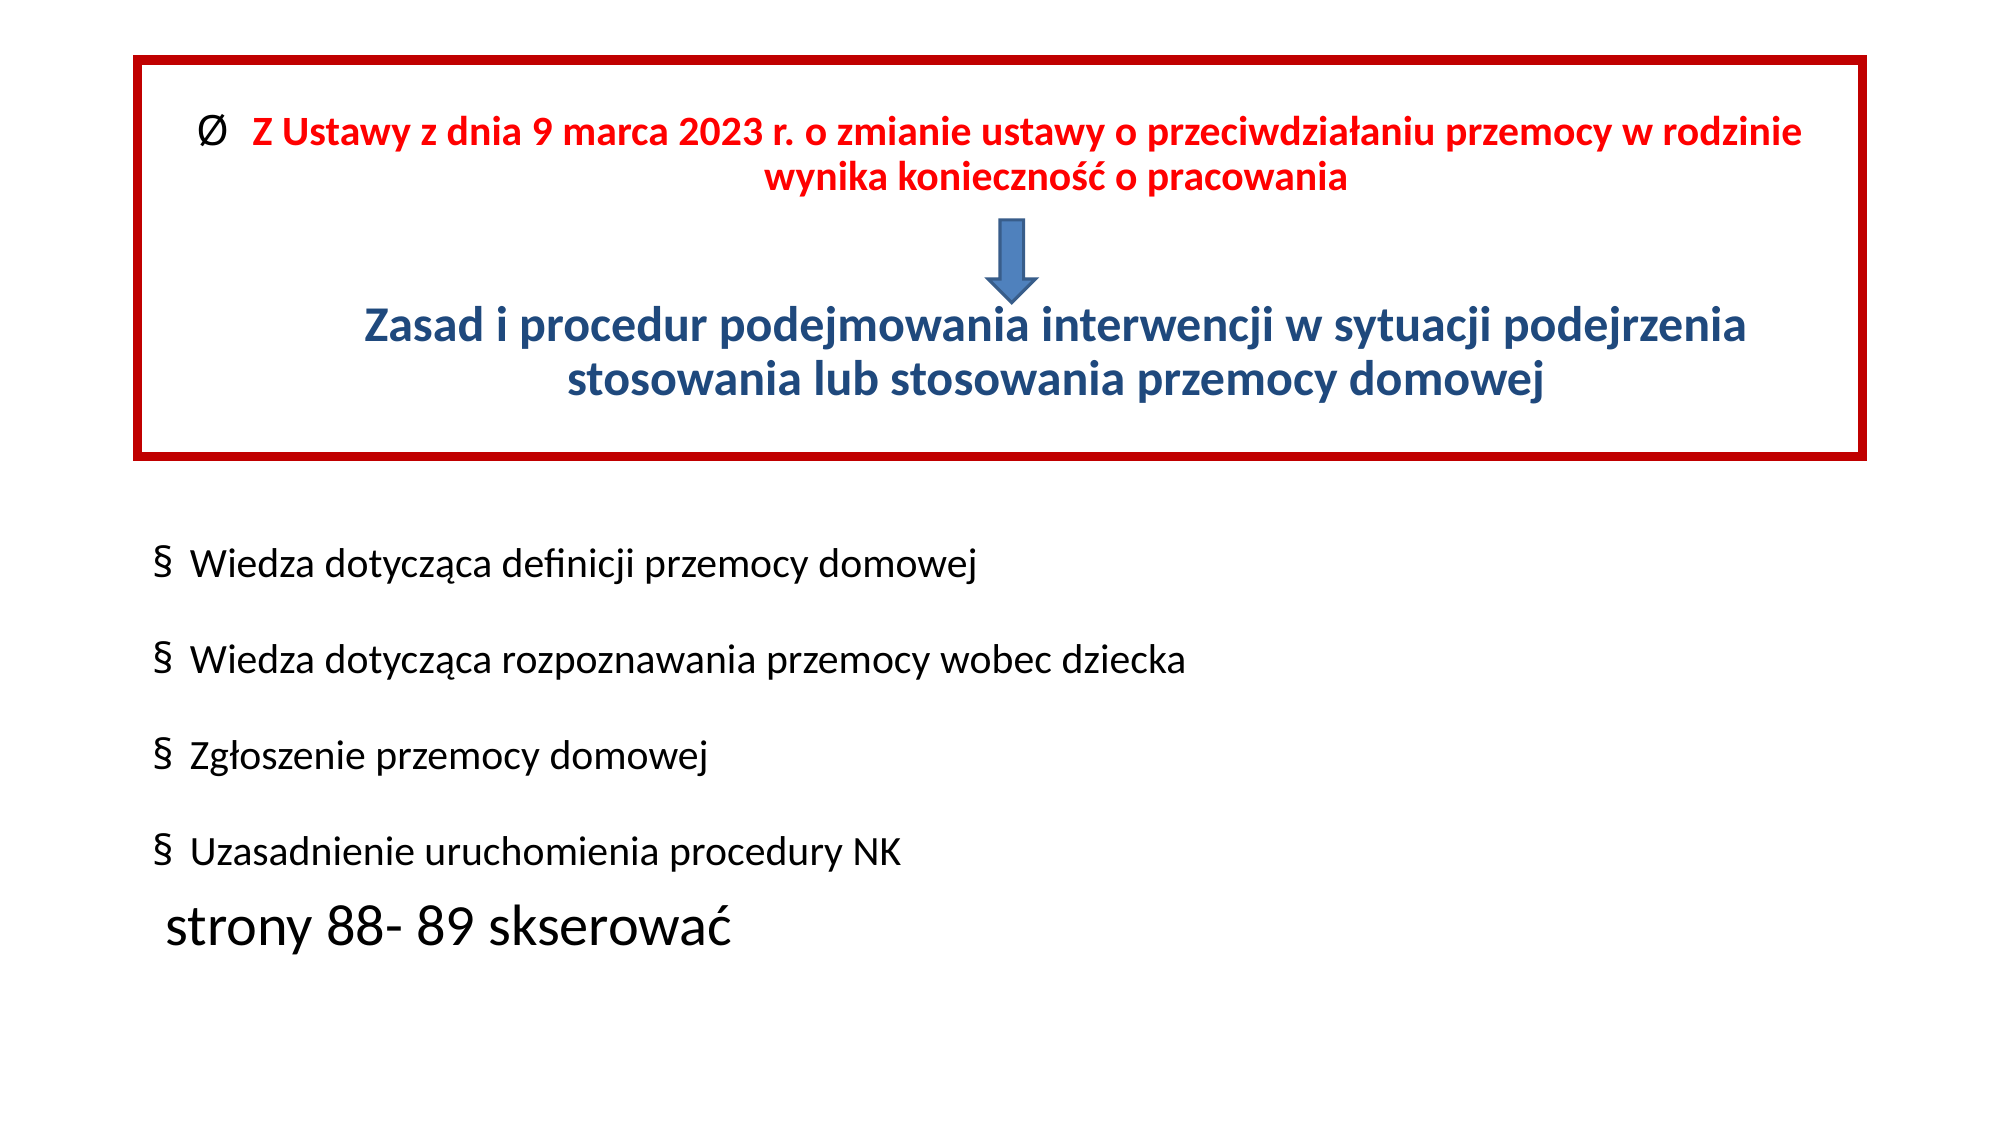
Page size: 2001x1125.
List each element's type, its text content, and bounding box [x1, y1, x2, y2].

text_box [988, 219, 1036, 303]
title Z Ustawy z dnia 9 marca 2023 r. o zmianie ustawy o przeciwdziałaniu przemocy w rodzinie wynika konieczność o pracowania Zasad i procedur podejmowania interwencji w sytuacji podejrzenia stosowania lub stosowania przemocy domowej [137, 59, 1863, 457]
list Wiedza dotycząca definicji przemocy domowej Wiedza dotycząca rozpoznawania przemocy wobec dziecka Zgłoszenie przemocy domowej Uzasadnienie uruchomienia procedury NK strony 88- 89 skserować [137, 503, 1863, 1014]
